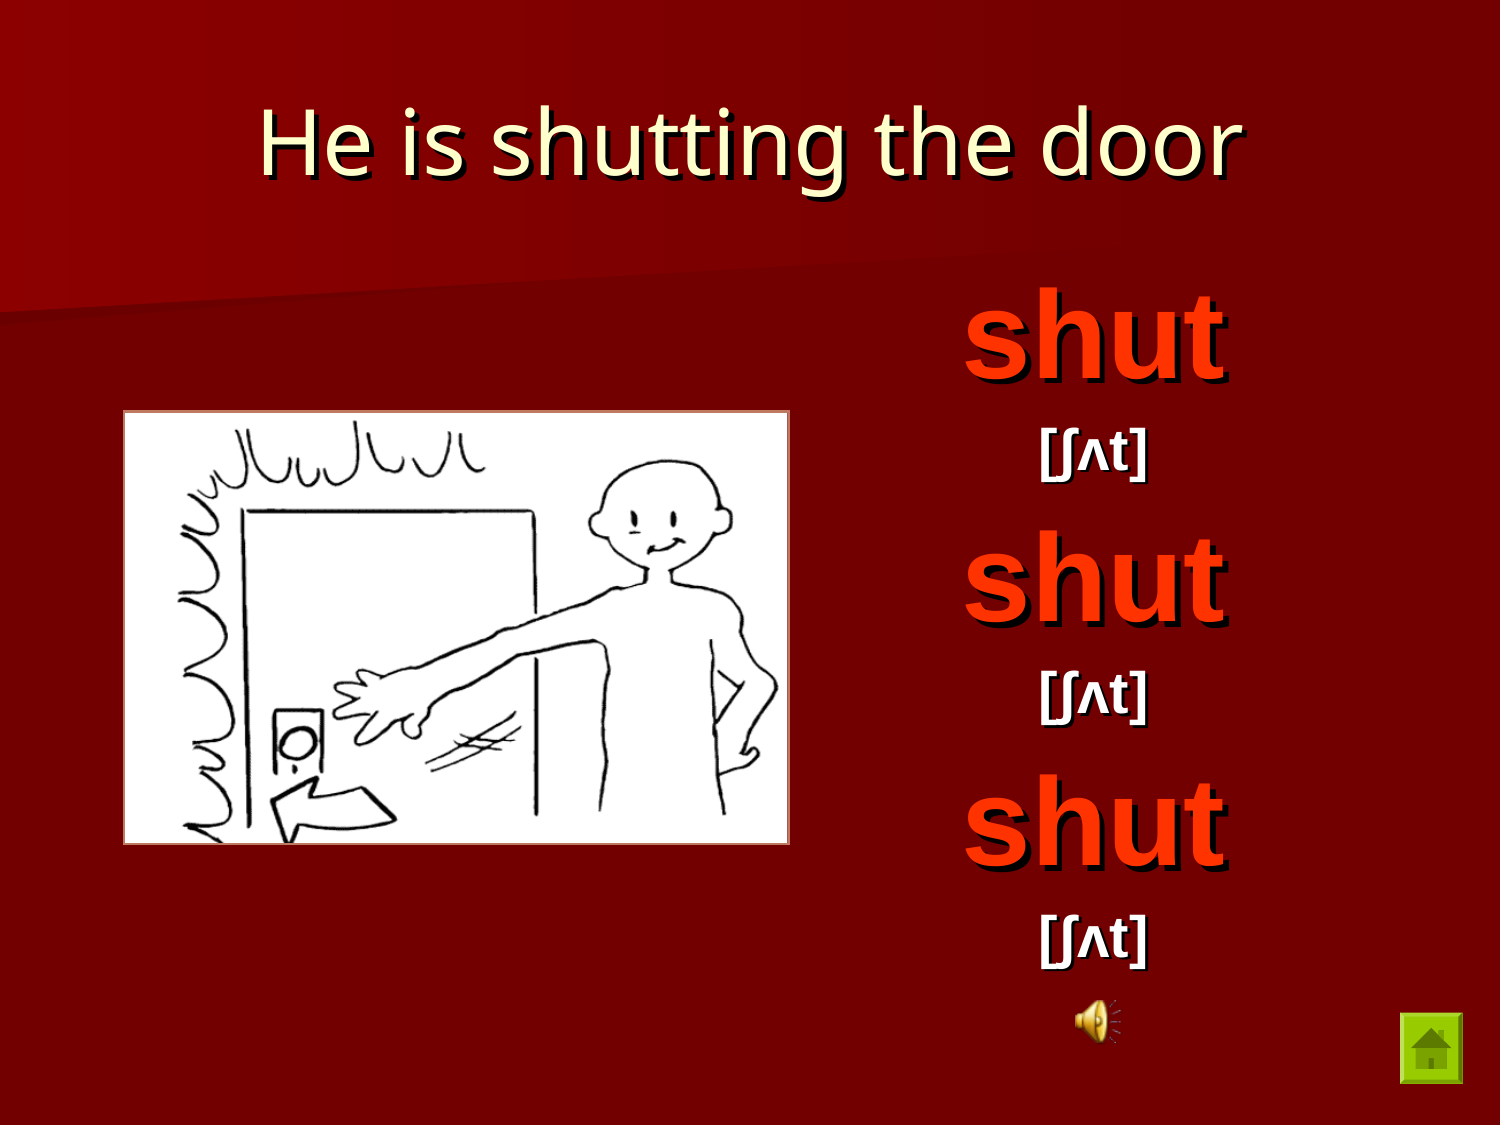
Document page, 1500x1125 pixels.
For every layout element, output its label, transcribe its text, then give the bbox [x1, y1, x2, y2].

text_box [1401, 1012, 1463, 1084]
list shut [ʃʌt] shut [ʃʌt] shut [ʃʌt] [762, 262, 1426, 1000]
picture [1074, 999, 1126, 1051]
picture [125, 412, 788, 844]
title He is shutting the door [75, 45, 1426, 233]
